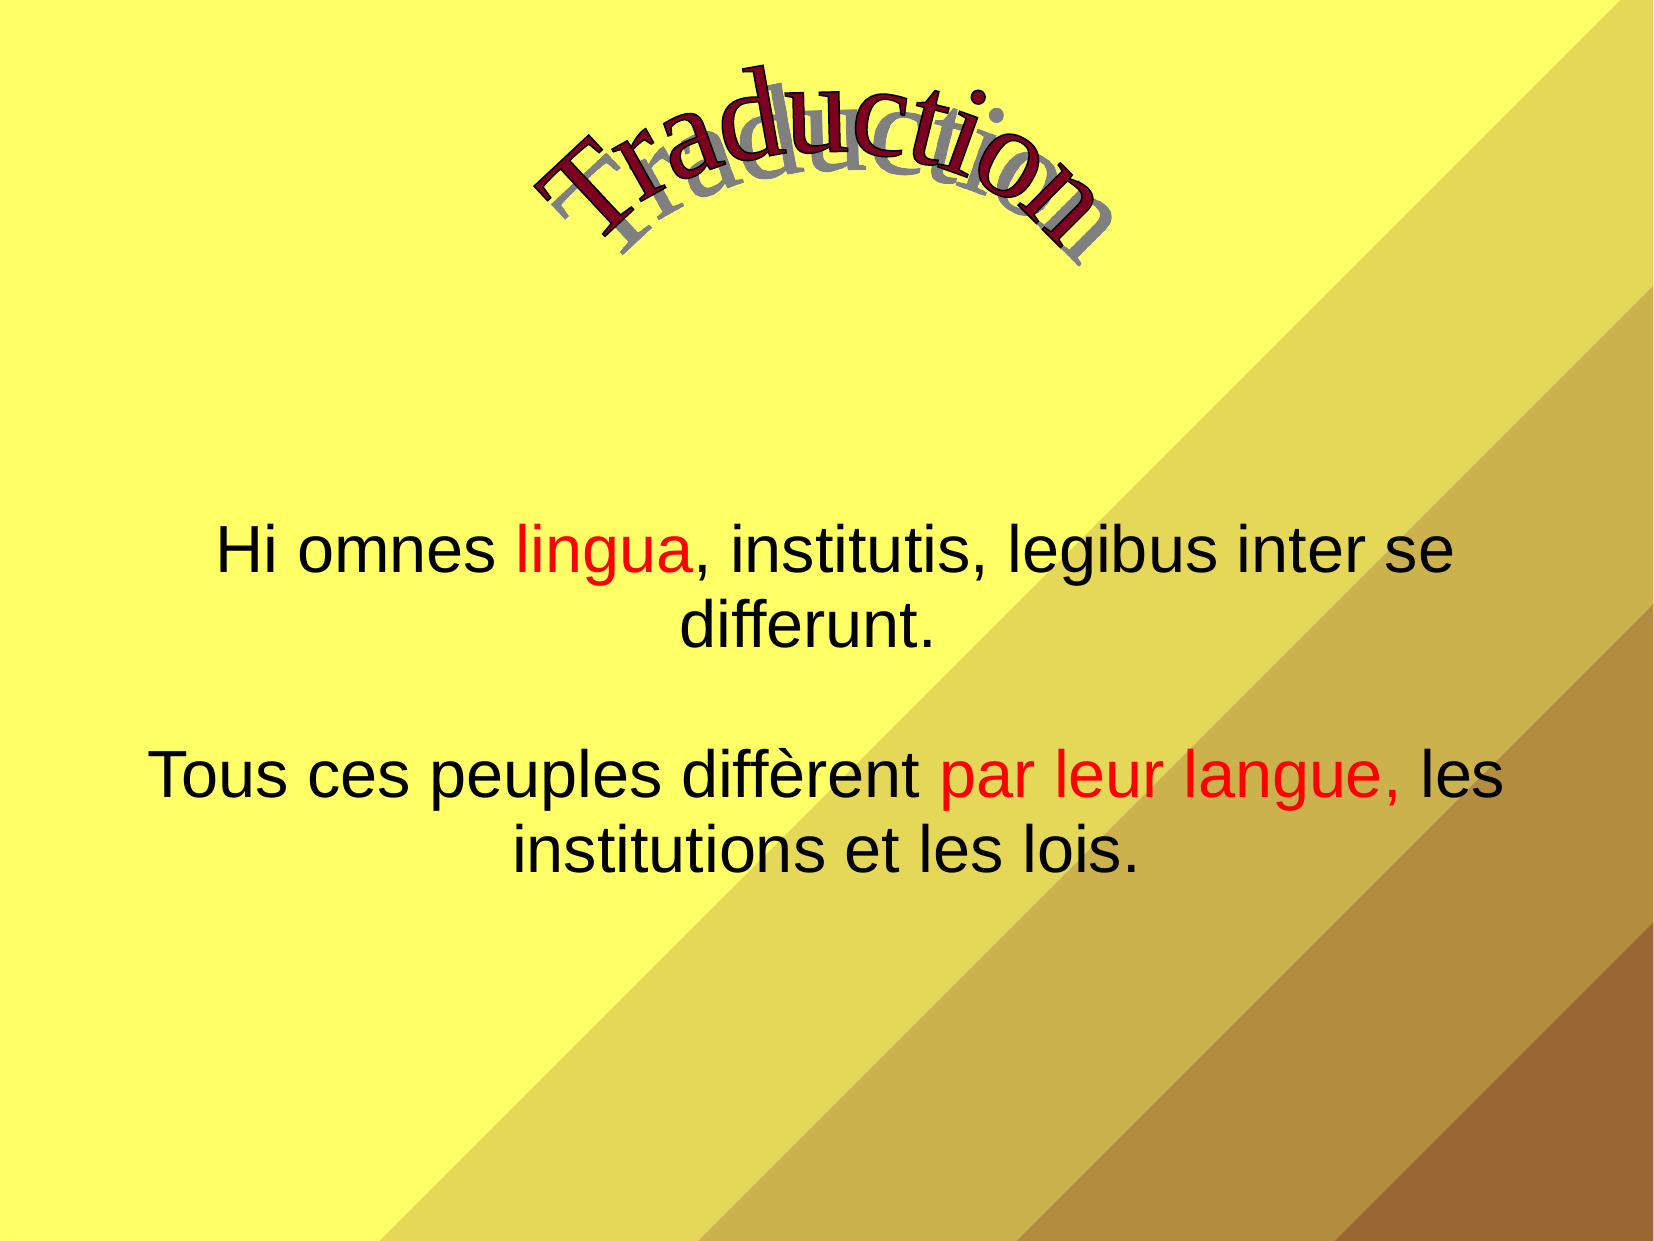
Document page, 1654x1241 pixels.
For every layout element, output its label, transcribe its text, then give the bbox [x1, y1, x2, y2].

text_box Traduction [663, 113, 726, 179]
text_box Traduction [722, 65, 787, 161]
subtitle Hi omnes lingua, institutis, legibus inter se differunt. Tous ces peuples diffèrent par leur langue, les institutions et les lois. [82, 290, 1571, 1109]
text_box Traduction [913, 90, 978, 178]
text_box Traduction [855, 94, 907, 157]
text_box Traduction [971, 90, 986, 105]
text_box Traduction [978, 134, 1039, 198]
text_box Traduction [1018, 162, 1093, 248]
text_box Traduction [785, 91, 848, 154]
text_box Traduction [534, 135, 634, 237]
text_box Traduction [611, 128, 666, 202]
